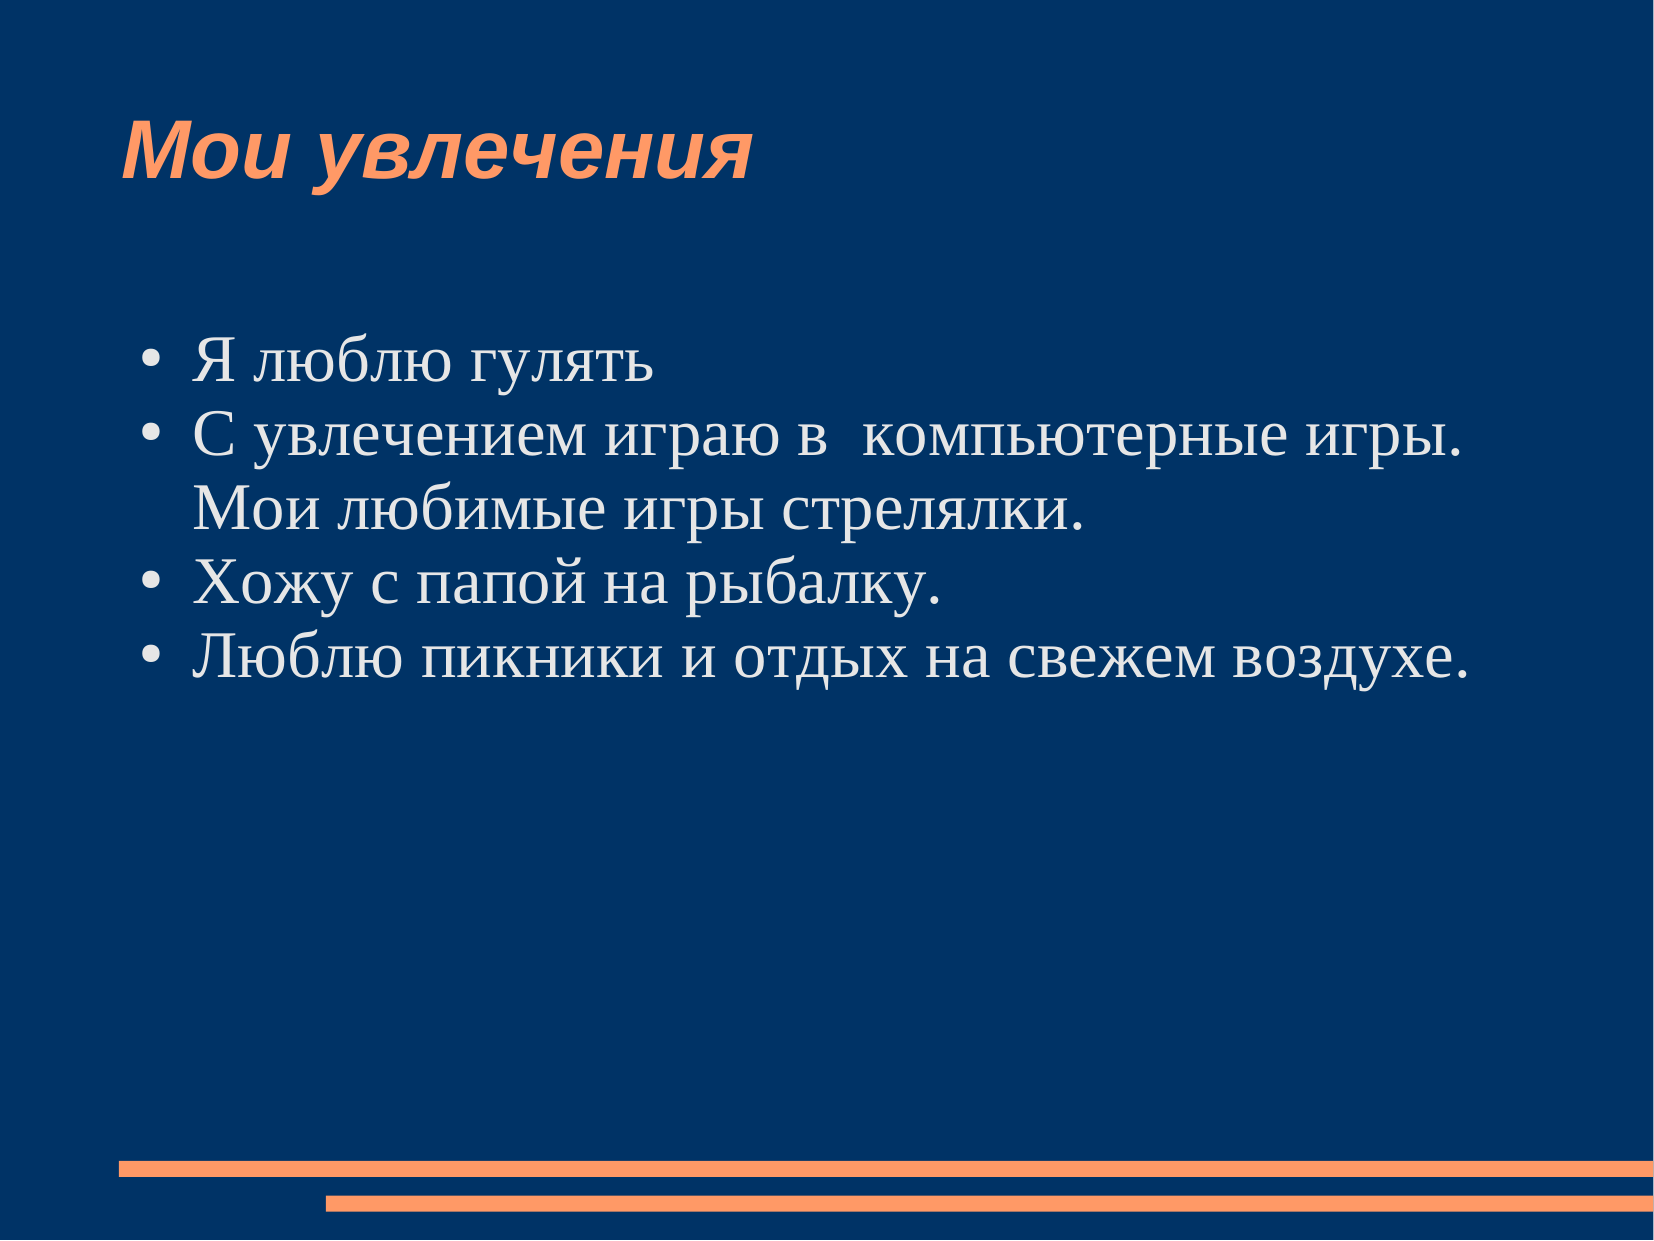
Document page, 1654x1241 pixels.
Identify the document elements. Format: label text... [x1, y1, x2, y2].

title Мои увлечения [121, 46, 1534, 254]
list Я люблю гулять С увлечением играю в компьютерные игры. Мои любимые игры стрелялки. Хожу с папой на рыбалку. Люблю пикники и отдых на свежем воздухе. [121, 322, 1561, 1141]
